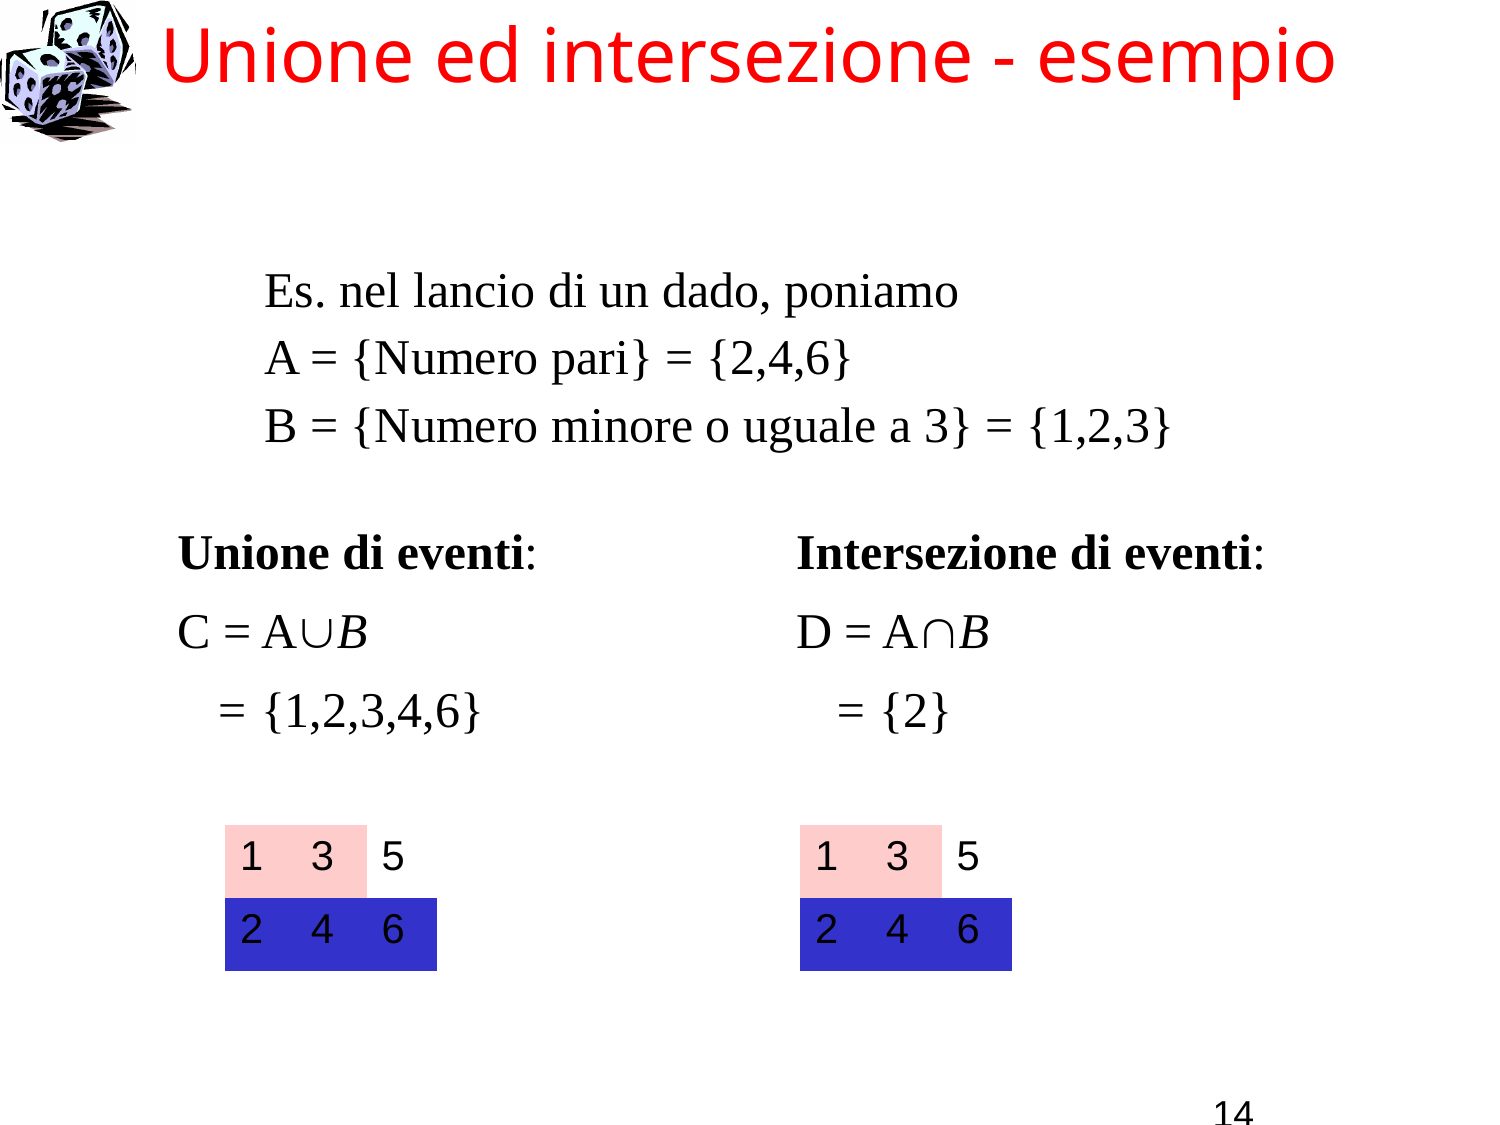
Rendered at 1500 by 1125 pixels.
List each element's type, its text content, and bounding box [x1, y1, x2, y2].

picture [0, 0, 112, 143]
table_header 5 [367, 825, 437, 898]
text_box Unione di eventi: C = AB = {1,2,3,4,6} [162, 512, 638, 745]
table_cell 6 [942, 898, 1012, 971]
title Unione ed intersezione - esempio [112, 0, 1388, 188]
table_cell 2 [225, 898, 296, 971]
table_header 1 [800, 825, 871, 898]
table_cell 4 [871, 898, 942, 971]
table_cell 6 [367, 898, 437, 971]
text_box Es. nel lancio di un dado, poniamo A = {Numero pari} = {2,4,6} B = {Numero minore o uguale a 3} = {1,2,3} [174, 249, 1388, 460]
table_cell 4 [296, 898, 367, 971]
table_header 1 [225, 825, 296, 898]
table_header 5 [942, 825, 1012, 898]
slide_number <numero> [1187, 1082, 1500, 1125]
table_header 3 [296, 825, 367, 898]
table_header 3 [871, 825, 942, 898]
table_cell 2 [800, 898, 871, 971]
text_box Intersezione di eventi: D = AB = {2} [699, 512, 1438, 745]
